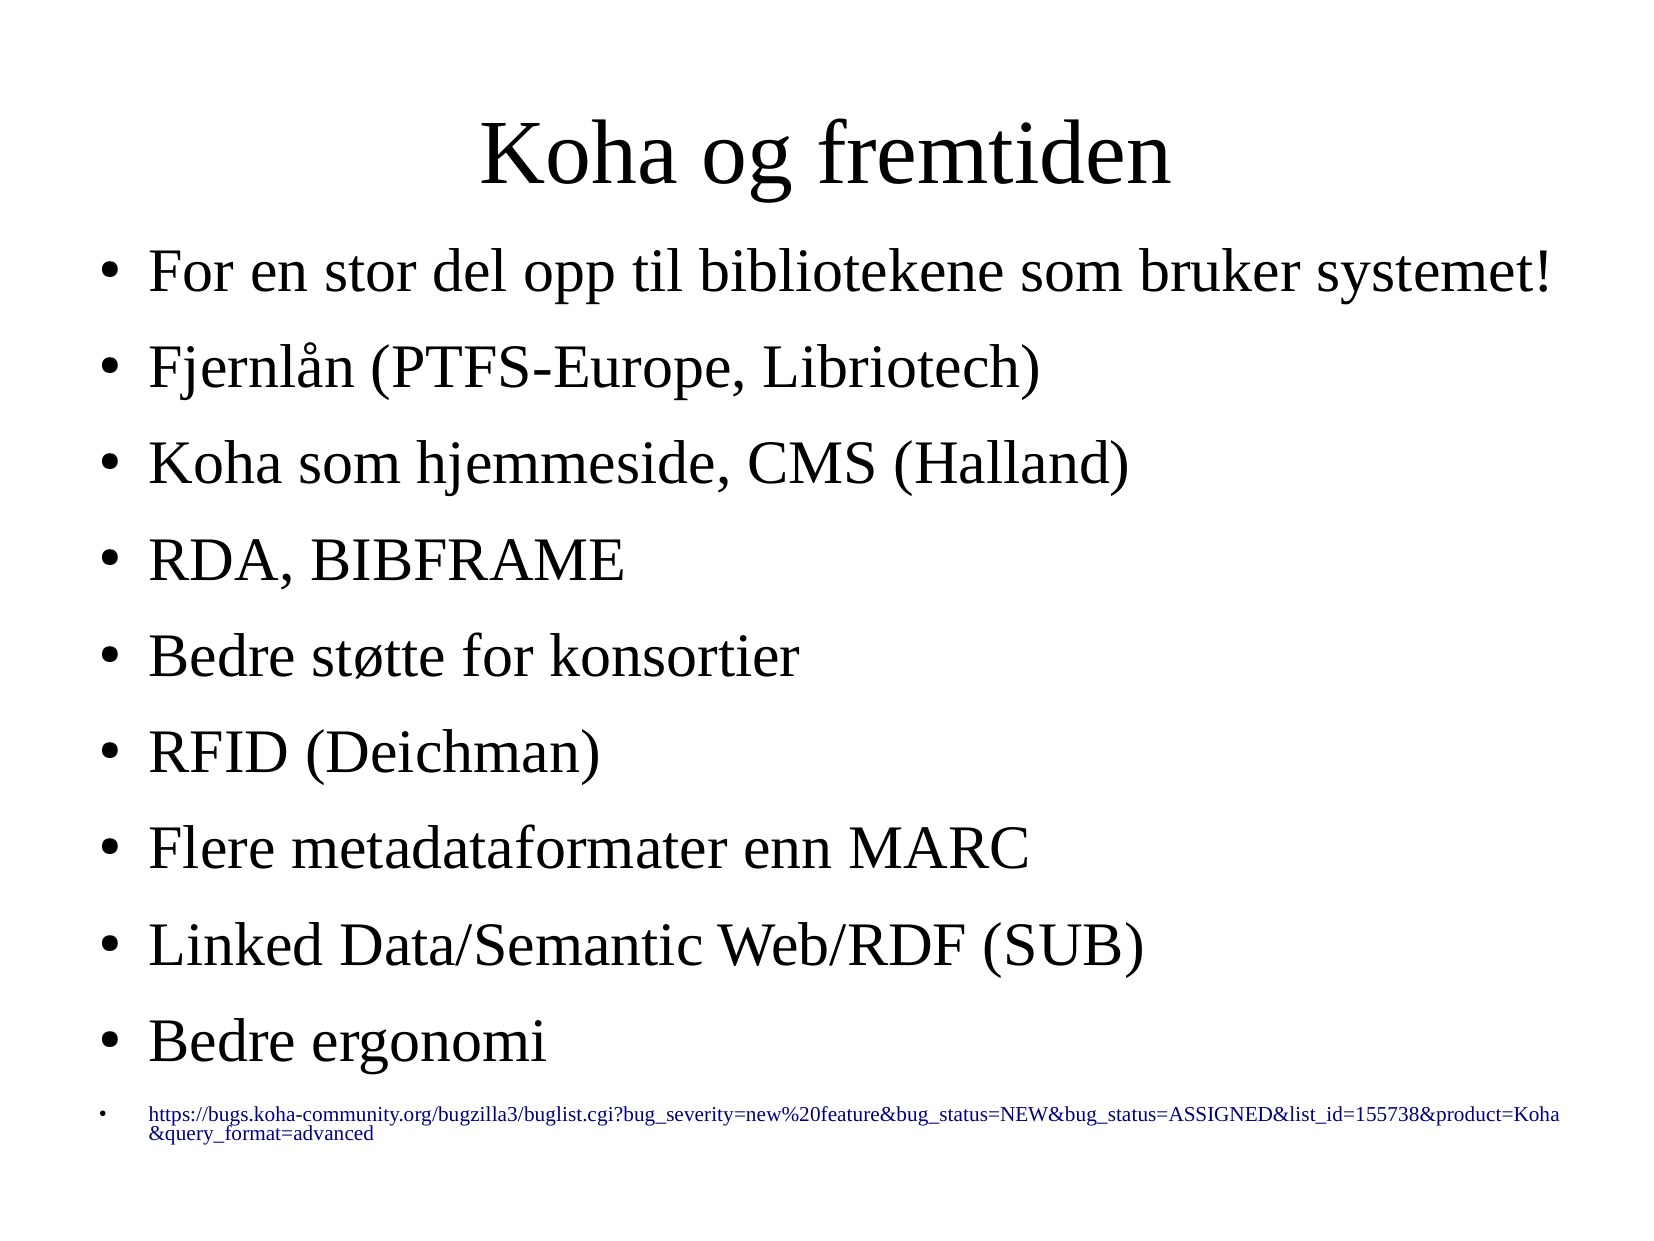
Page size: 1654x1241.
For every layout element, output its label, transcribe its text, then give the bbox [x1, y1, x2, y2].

title Koha og fremtiden [82, 49, 1571, 236]
list For en stor del opp til bibliotekene som bruker systemet! Fjernlån (PTFS-Europe, Libriotech) Koha som hjemmeside, CMS (Halland) RDA, BIBFRAME Bedre støtte for konsortier RFID (Deichman) Flere metadataformater enn MARC Linked Data/Semantic Web/RDF (SUB) Bedre ergonomi https://bugs.koha-community.org/bugzilla3/buglist.cgi?bug_severity=new%20feature&bug_status=NEW&bug_status=ASSIGNED&list_id=155738&product=Koha&query_format=advanced [82, 236, 1571, 1193]
